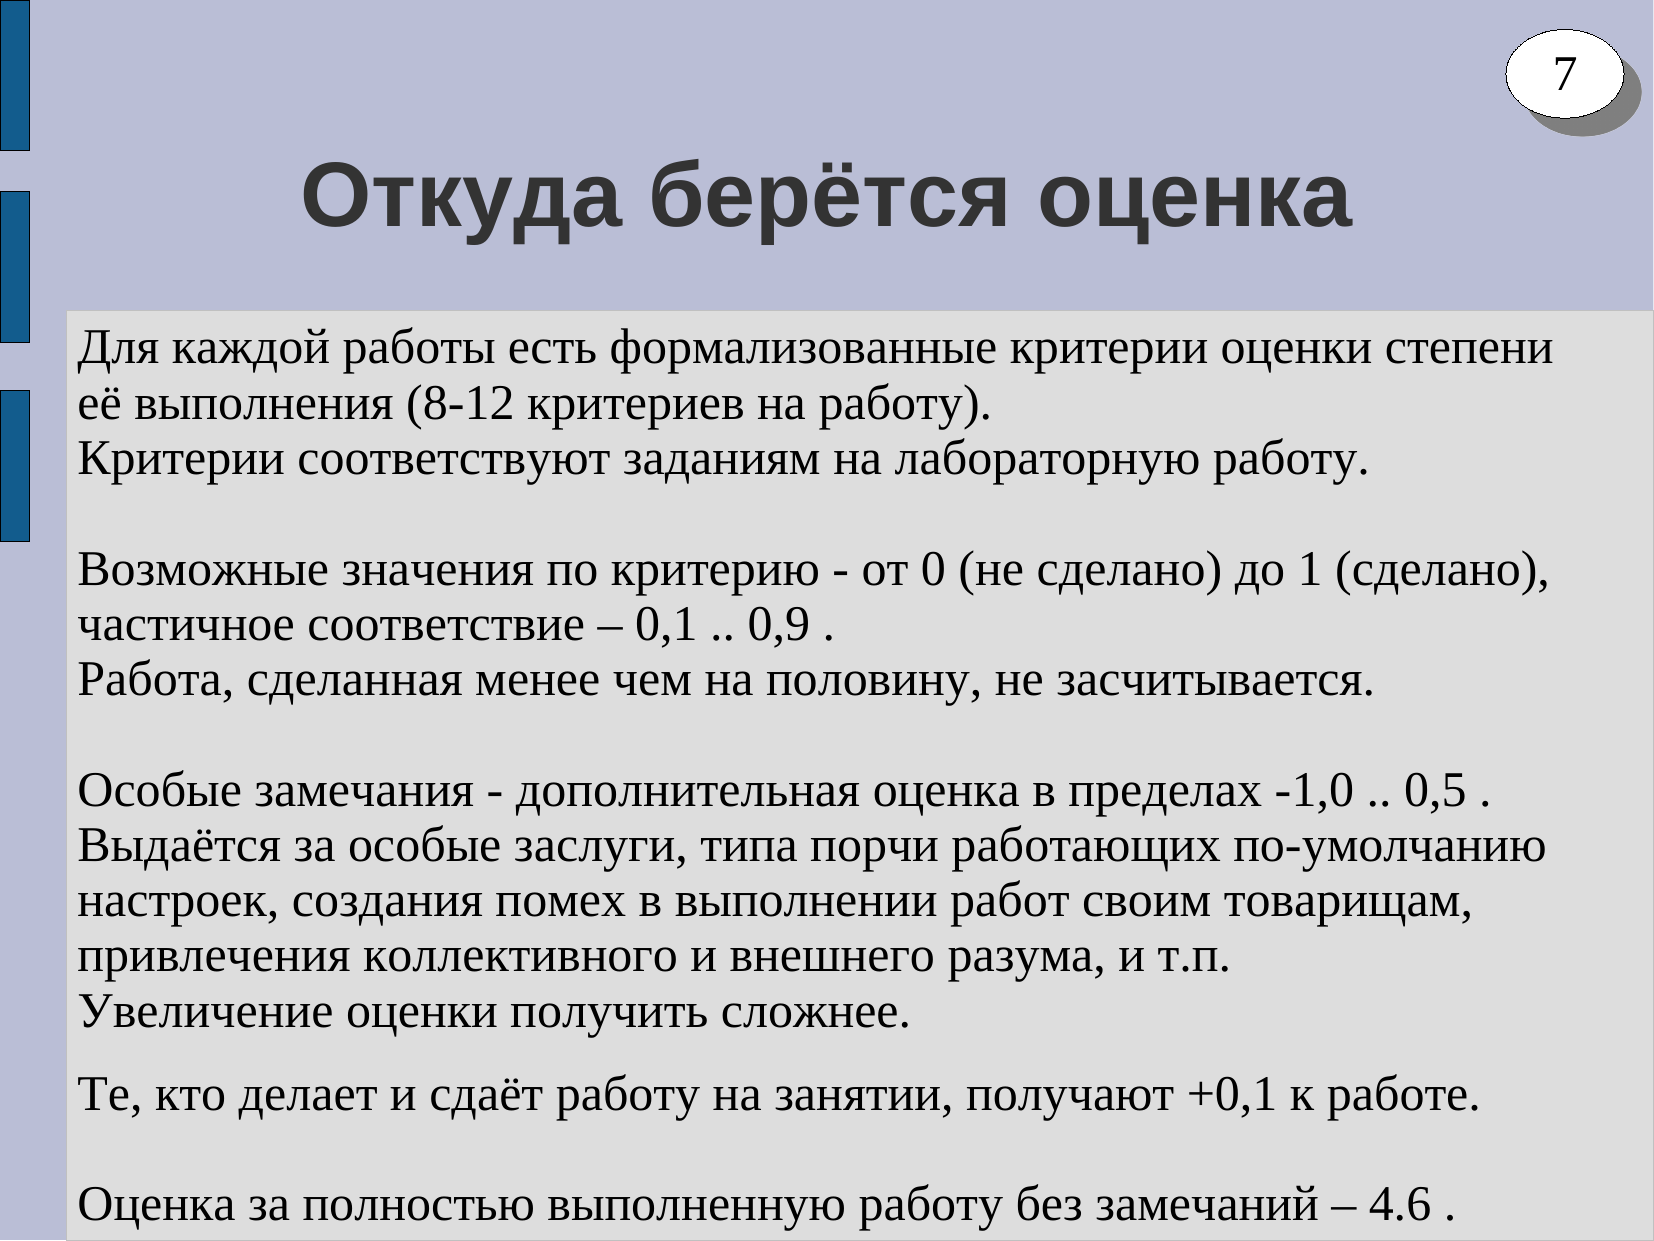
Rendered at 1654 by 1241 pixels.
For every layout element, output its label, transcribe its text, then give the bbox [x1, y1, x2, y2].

text_box Для каждой работы есть формализованные критерии оценки степени её выполнения (8-12 критериев на работу). Критерии соответствуют заданиям на лабораторную работу. Возможные значения по критерию - от 0 (не сделано) до 1 (сделано), частичное соответствие – 0,1 .. 0,9 . Работа, сделанная менее чем на половину, не засчитывается. Особые замечания - дополнительная оценка в пределах -1,0 .. 0,5 . Выдаётся за особые заслуги, типа порчи работающих по-умолчанию настроек, создания помех в выполнении работ своим товарищам, привлечения коллективного и внешнего разума, и т.п. Увеличение оценки получить сложнее. Те, кто делает и сдаёт работу на занятии, получают +0,1 к работе. Оценка за полностью выполненную работу без замечаний – 4.6 . [77, 319, 1625, 1232]
text_box 7 [1505, 29, 1625, 119]
title Откуда берётся оценка [121, 91, 1534, 299]
